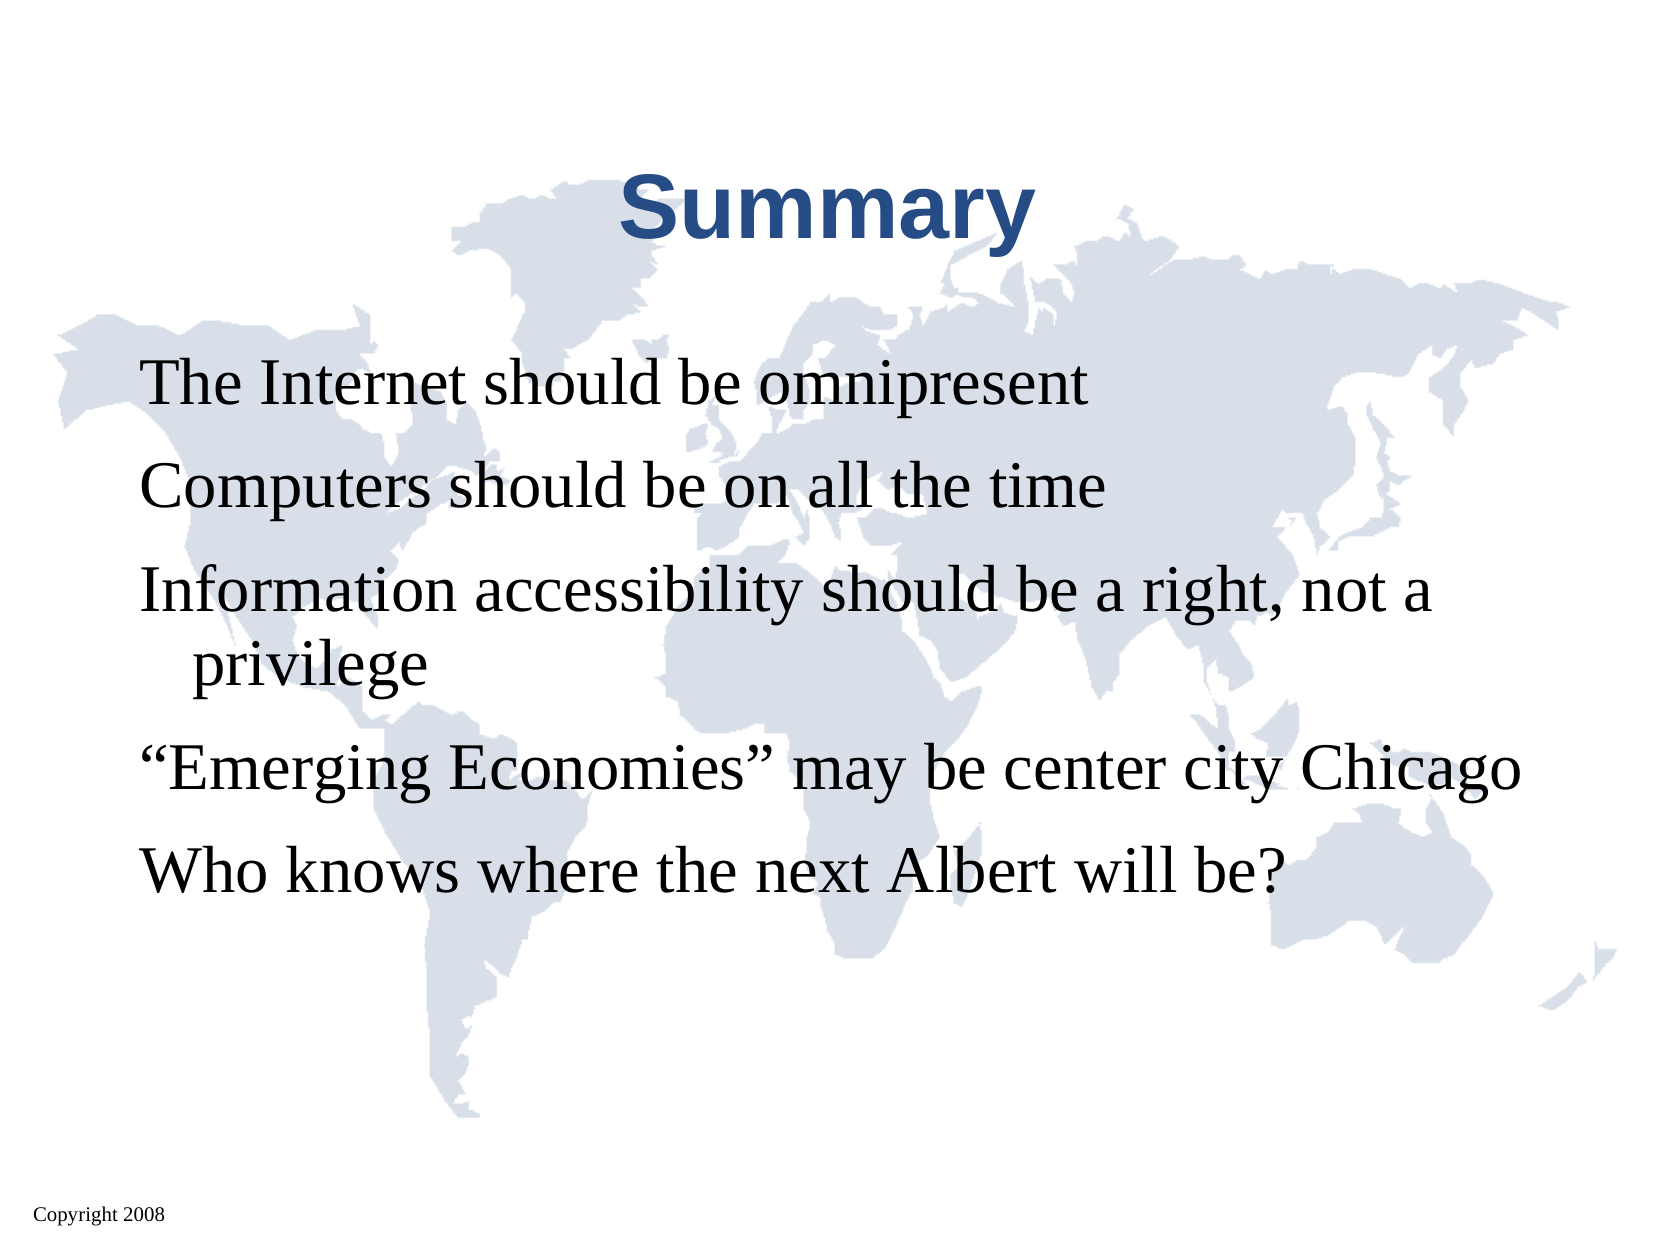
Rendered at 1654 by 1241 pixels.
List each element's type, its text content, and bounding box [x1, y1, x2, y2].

picture [28, 99, 1645, 1154]
title Summary [121, 102, 1534, 311]
list The Internet should be omnipresent Computers should be on all the time Information accessibility should be a right, not a privilege “Emerging Economies” may be center city Chicago Who knows where the next Albert will be? [121, 344, 1534, 1127]
